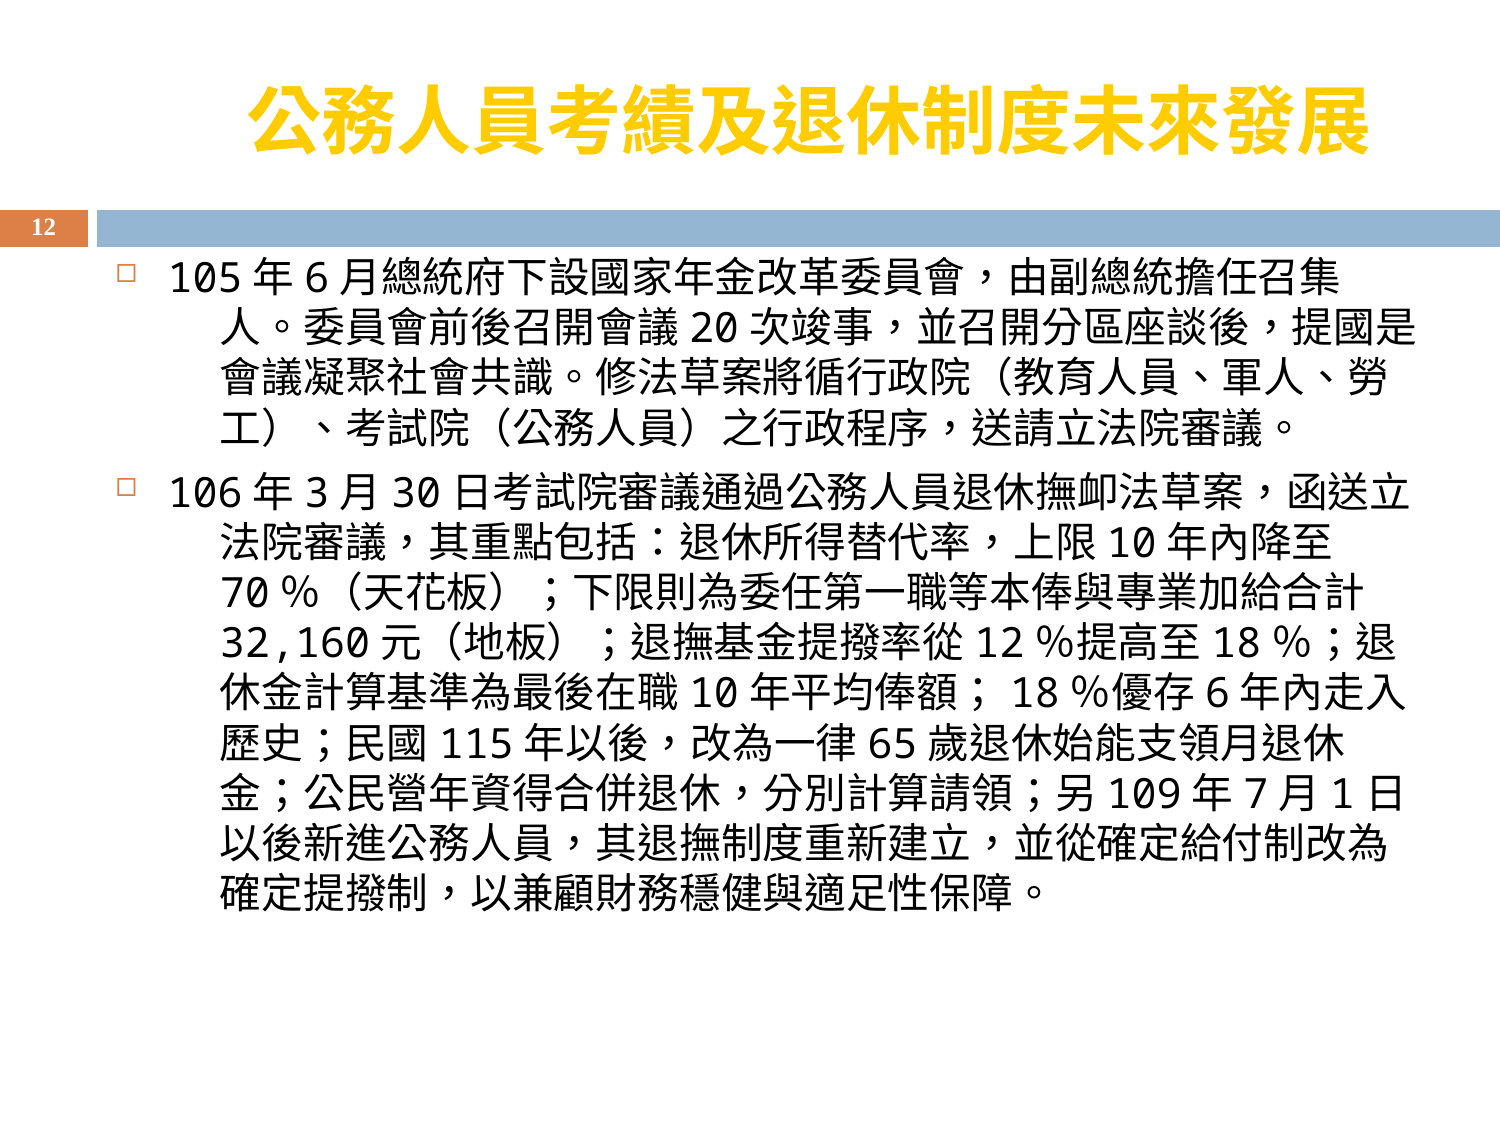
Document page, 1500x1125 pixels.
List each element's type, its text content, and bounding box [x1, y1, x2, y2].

list 105年6月總統府下設國家年金改革委員會，由副總統擔任召集人。委員會前後召開會議20次竣事，並召開分區座談後，提國是會議凝聚社會共識。修法草案將循行政院（教育人員、軍人、勞工）、考試院（公務人員）之行政程序，送請立法院審議。 106年3月30日考試院審議通過公務人員退休撫卹法草案，函送立法院審議，其重點包括：退休所得替代率，上限10年內降至70％（天花板）；下限則為委任第一職等本俸與專業加給合計32,160元（地板）；退撫基金提撥率從12％提高至18％；退休金計算基準為最後在職10年平均俸額；18％優存6年內走入歷史；民國115年以後，改為一律65歲退休始能支領月退休金；公民營年資得合併退休，分別計算請領；另109年7月1日以後新進公務人員，其退撫制度重新建立，並從確定給付制改為確定提撥制，以兼顧財務穩健與適足性保障。 [100, 243, 1438, 1000]
text_box 11 [0, 208, 88, 249]
title 公務人員考績及退休制度未來發展 [100, 37, 1438, 201]
